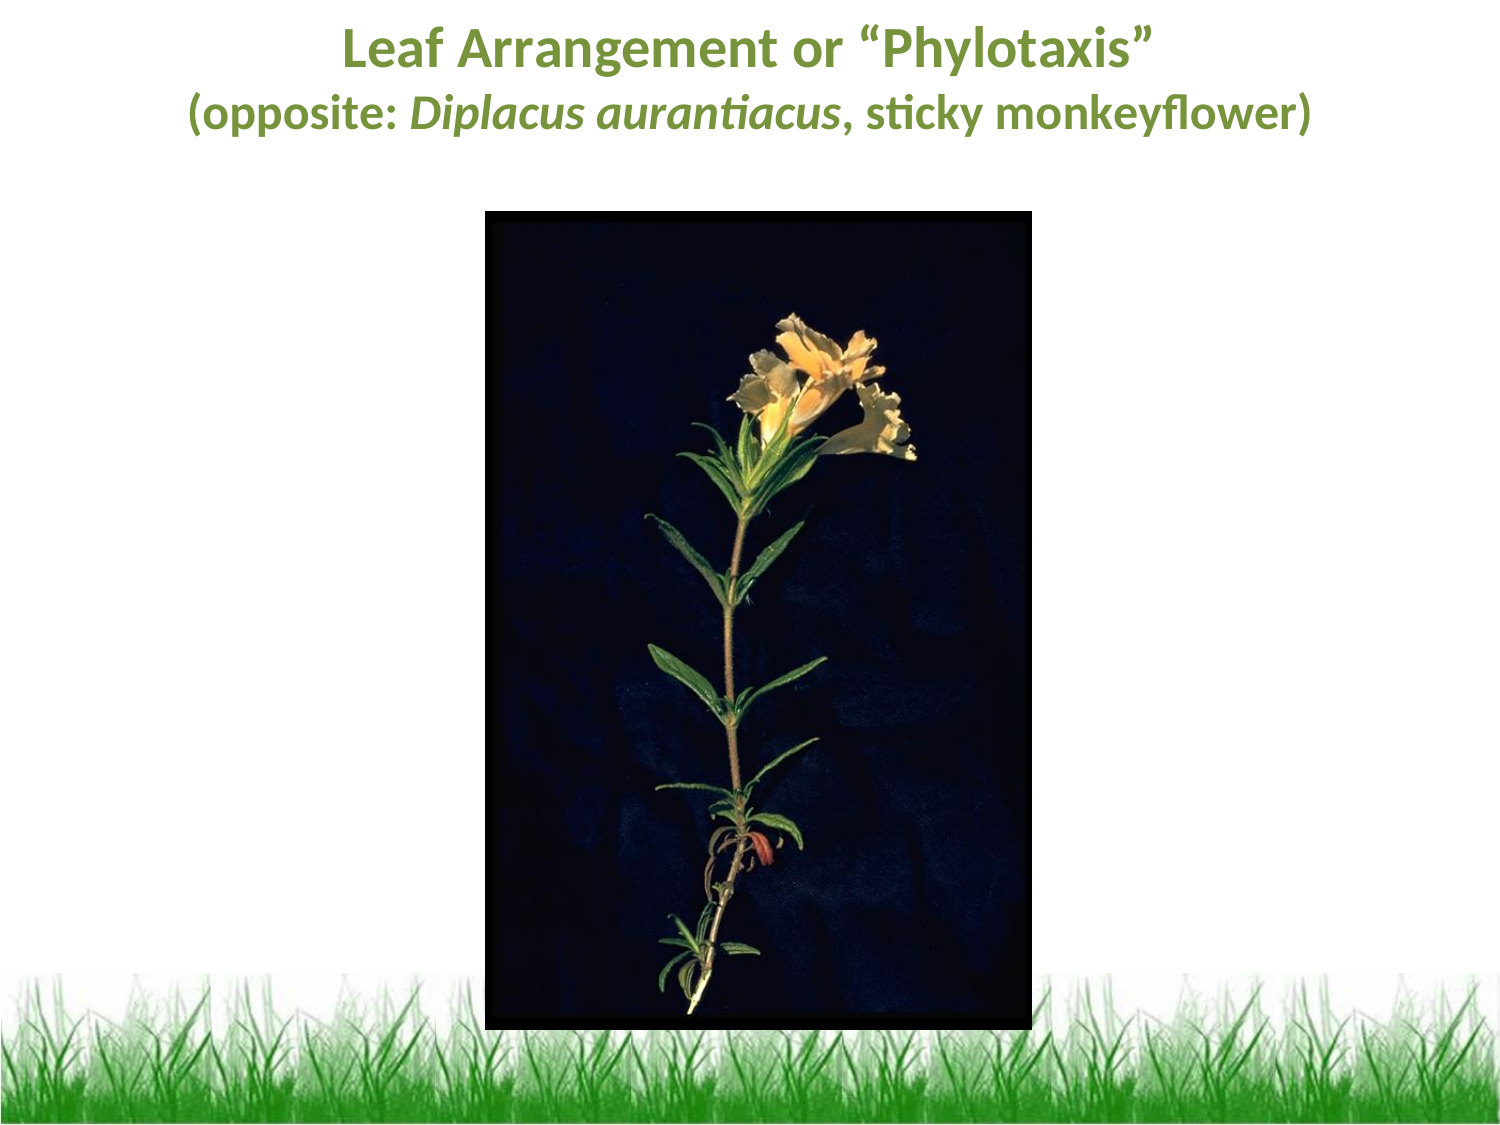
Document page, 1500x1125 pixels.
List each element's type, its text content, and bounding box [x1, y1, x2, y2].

picture [0, 211, 1500, 1125]
title Leaf Arrangement or “Phylotaxis” (opposite: Diplacus aurantiacus, sticky monkeyflower) [75, 0, 1425, 150]
